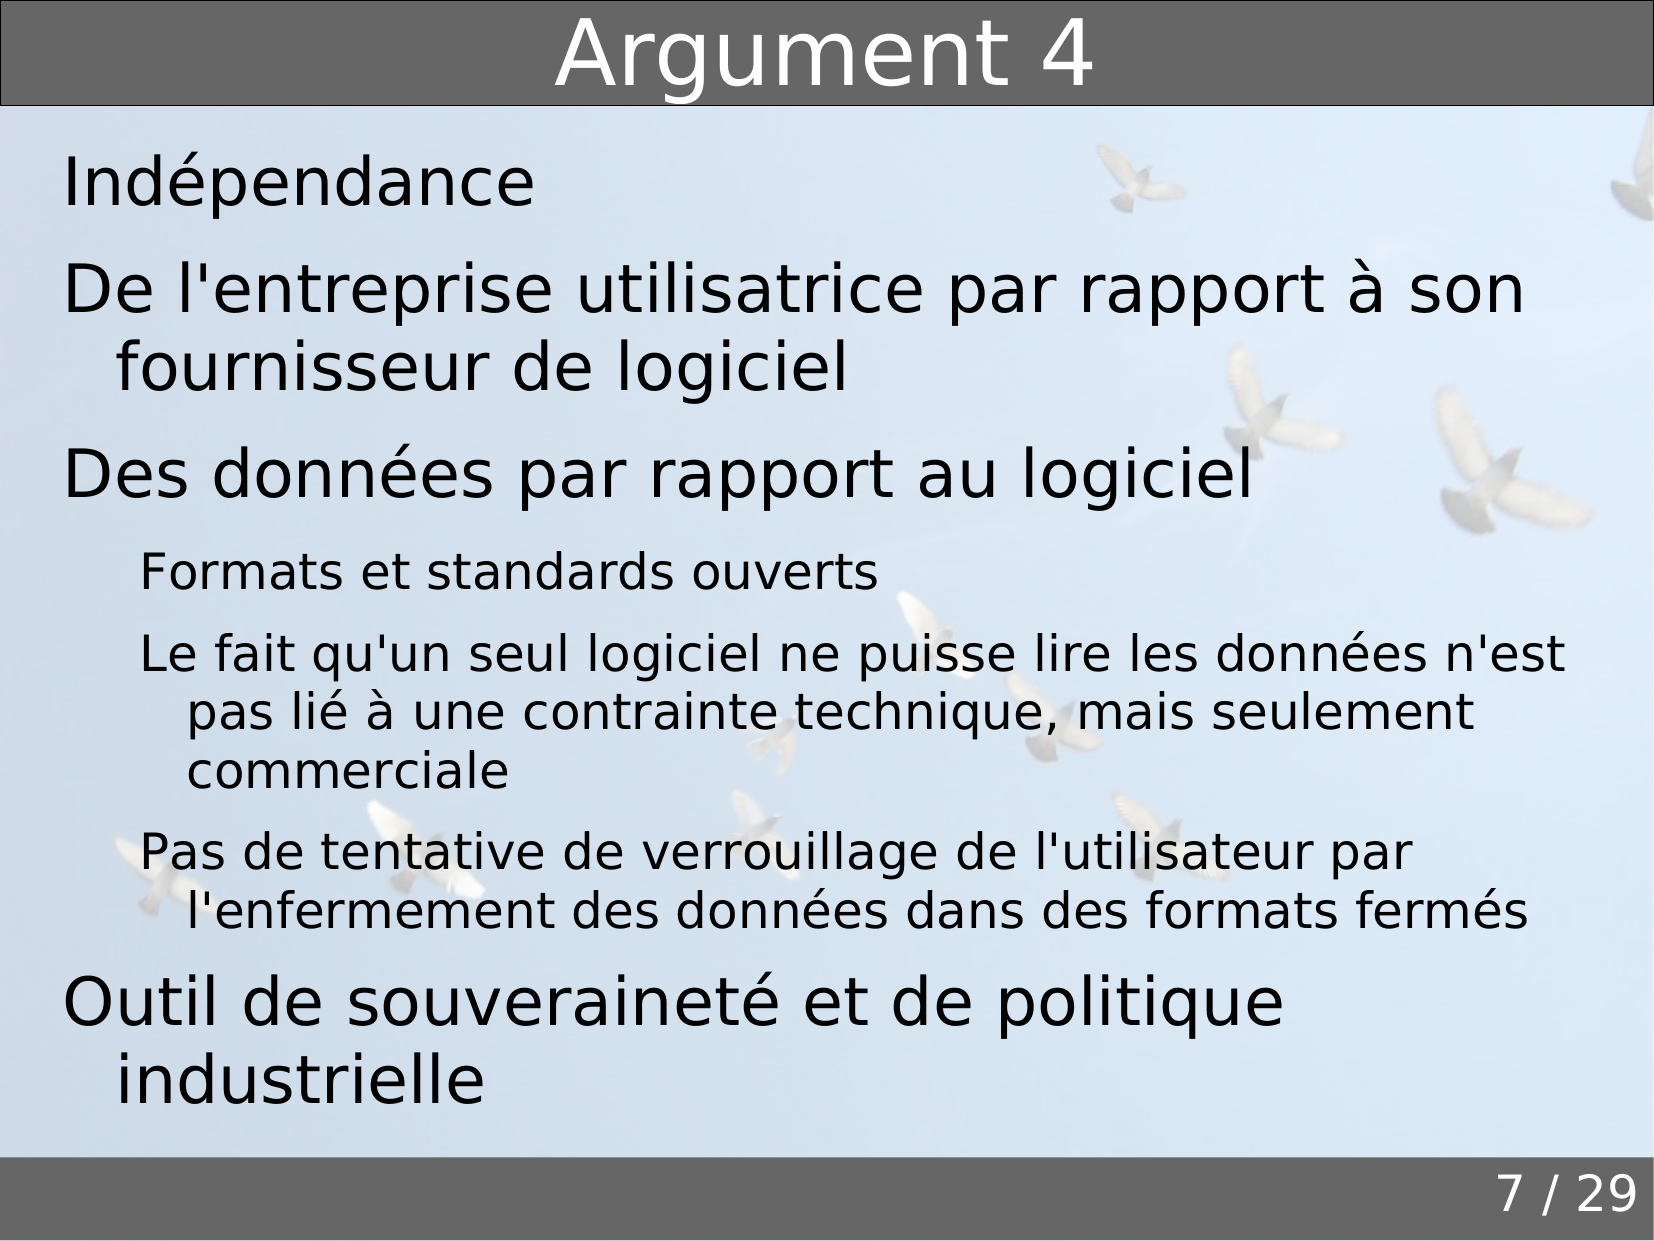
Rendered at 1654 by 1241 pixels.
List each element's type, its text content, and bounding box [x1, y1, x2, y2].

list Indépendance De l'entreprise utilisatrice par rapport à son fournisseur de logiciel Des données par rapport au logiciel Formats et standards ouverts Le fait qu'un seul logiciel ne puisse lire les données n'est pas lié à une contrainte technique, mais seulement commerciale Pas de tentative de verrouillage de l'utilisateur par l'enfermement des données dans des formats fermés Outil de souveraineté et de politique industrielle [45, 143, 1584, 1120]
title Argument 4 [0, 0, 1654, 108]
